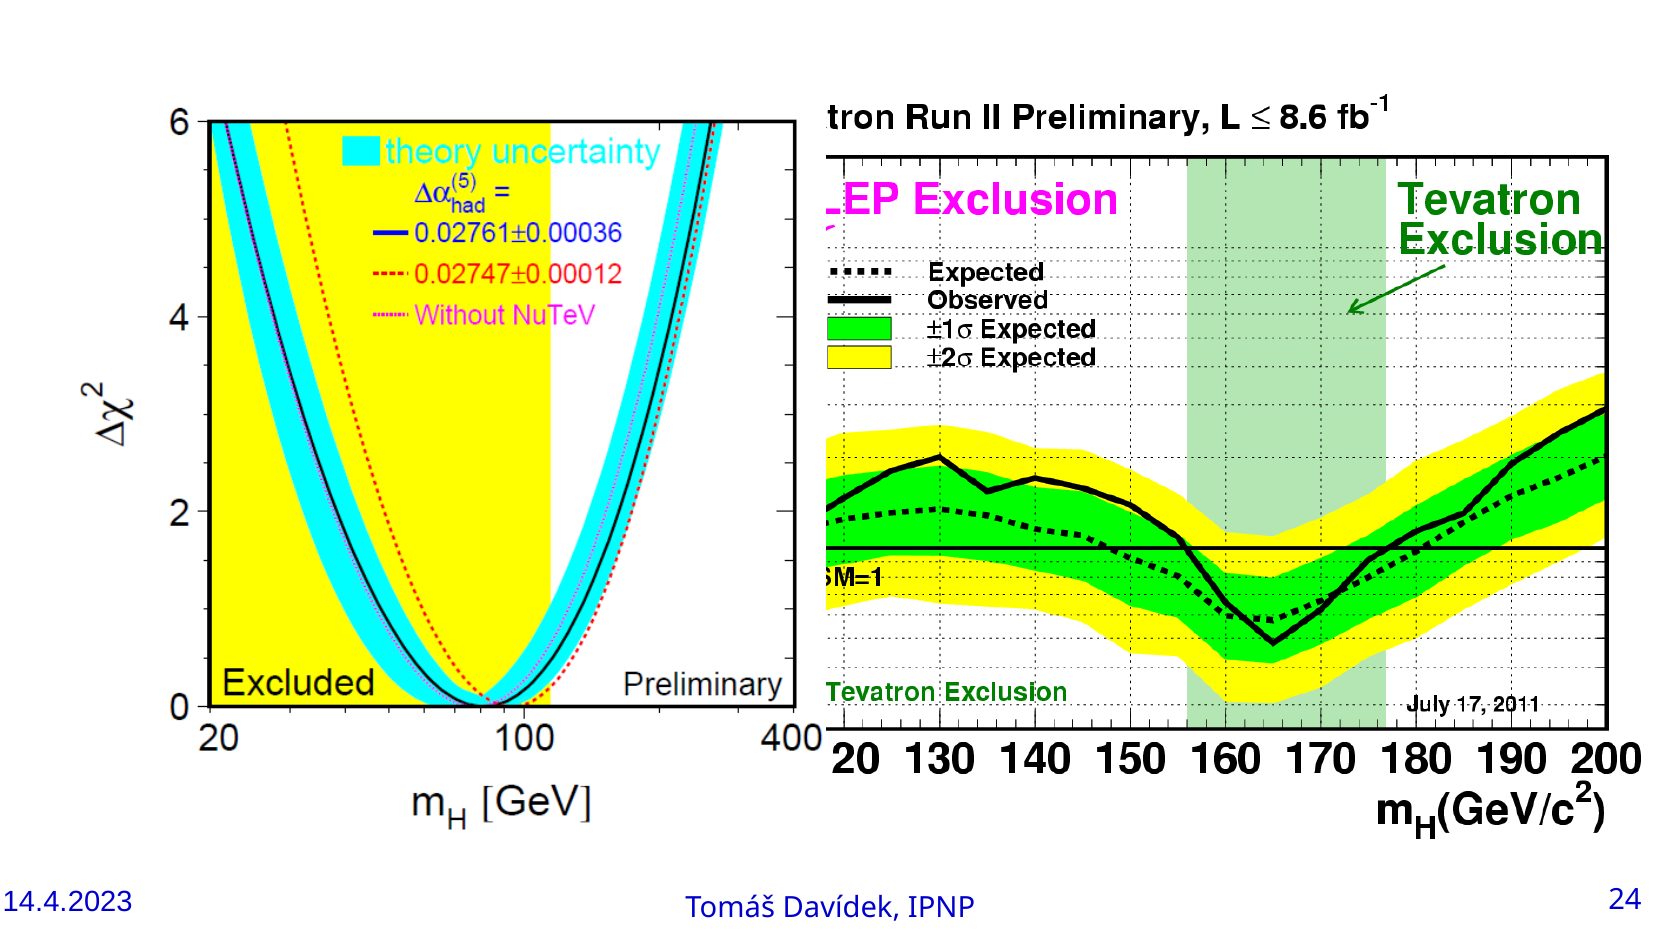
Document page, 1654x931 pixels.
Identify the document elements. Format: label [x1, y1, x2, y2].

picture [59, 88, 1654, 839]
